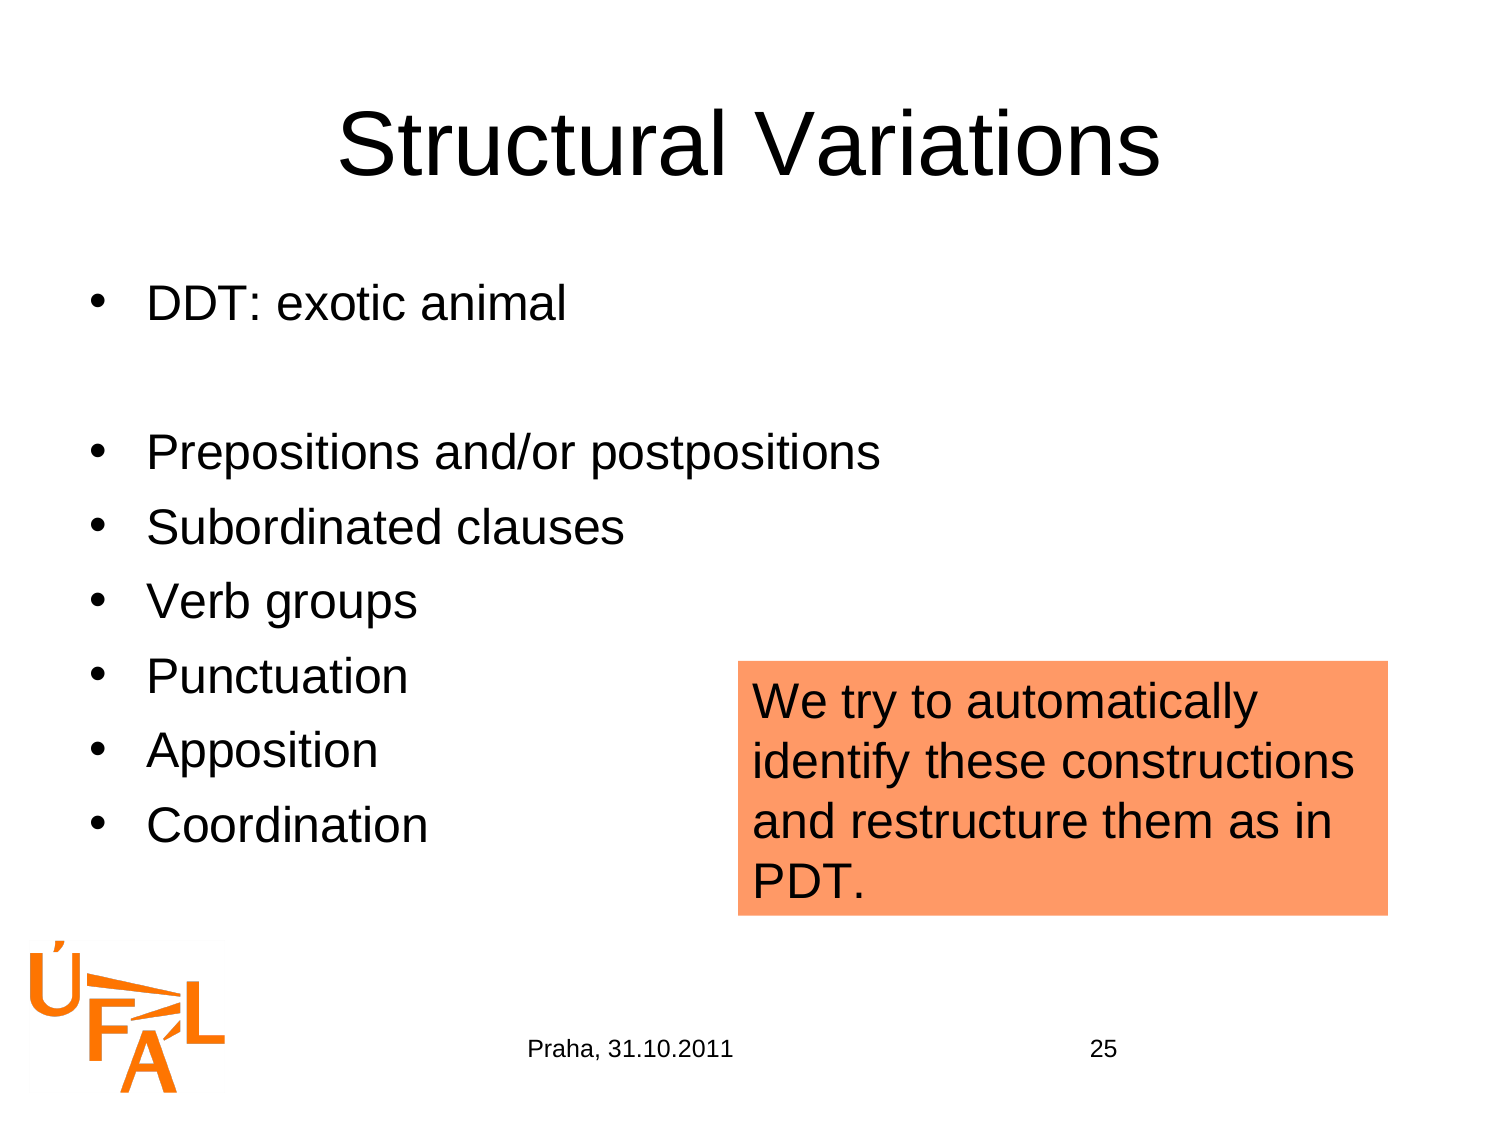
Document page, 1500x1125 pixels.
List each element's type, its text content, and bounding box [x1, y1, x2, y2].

picture [29, 940, 225, 1093]
list DDT: exotic animal Prepositions and/or postpositions Subordinated clauses Verb groups Punctuation Apposition Coordination [75, 262, 1426, 988]
text_box We try to automatically identify these constructions and restructure them as in PDT. [738, 660, 1388, 916]
title Structural Variations [75, 14, 1426, 262]
